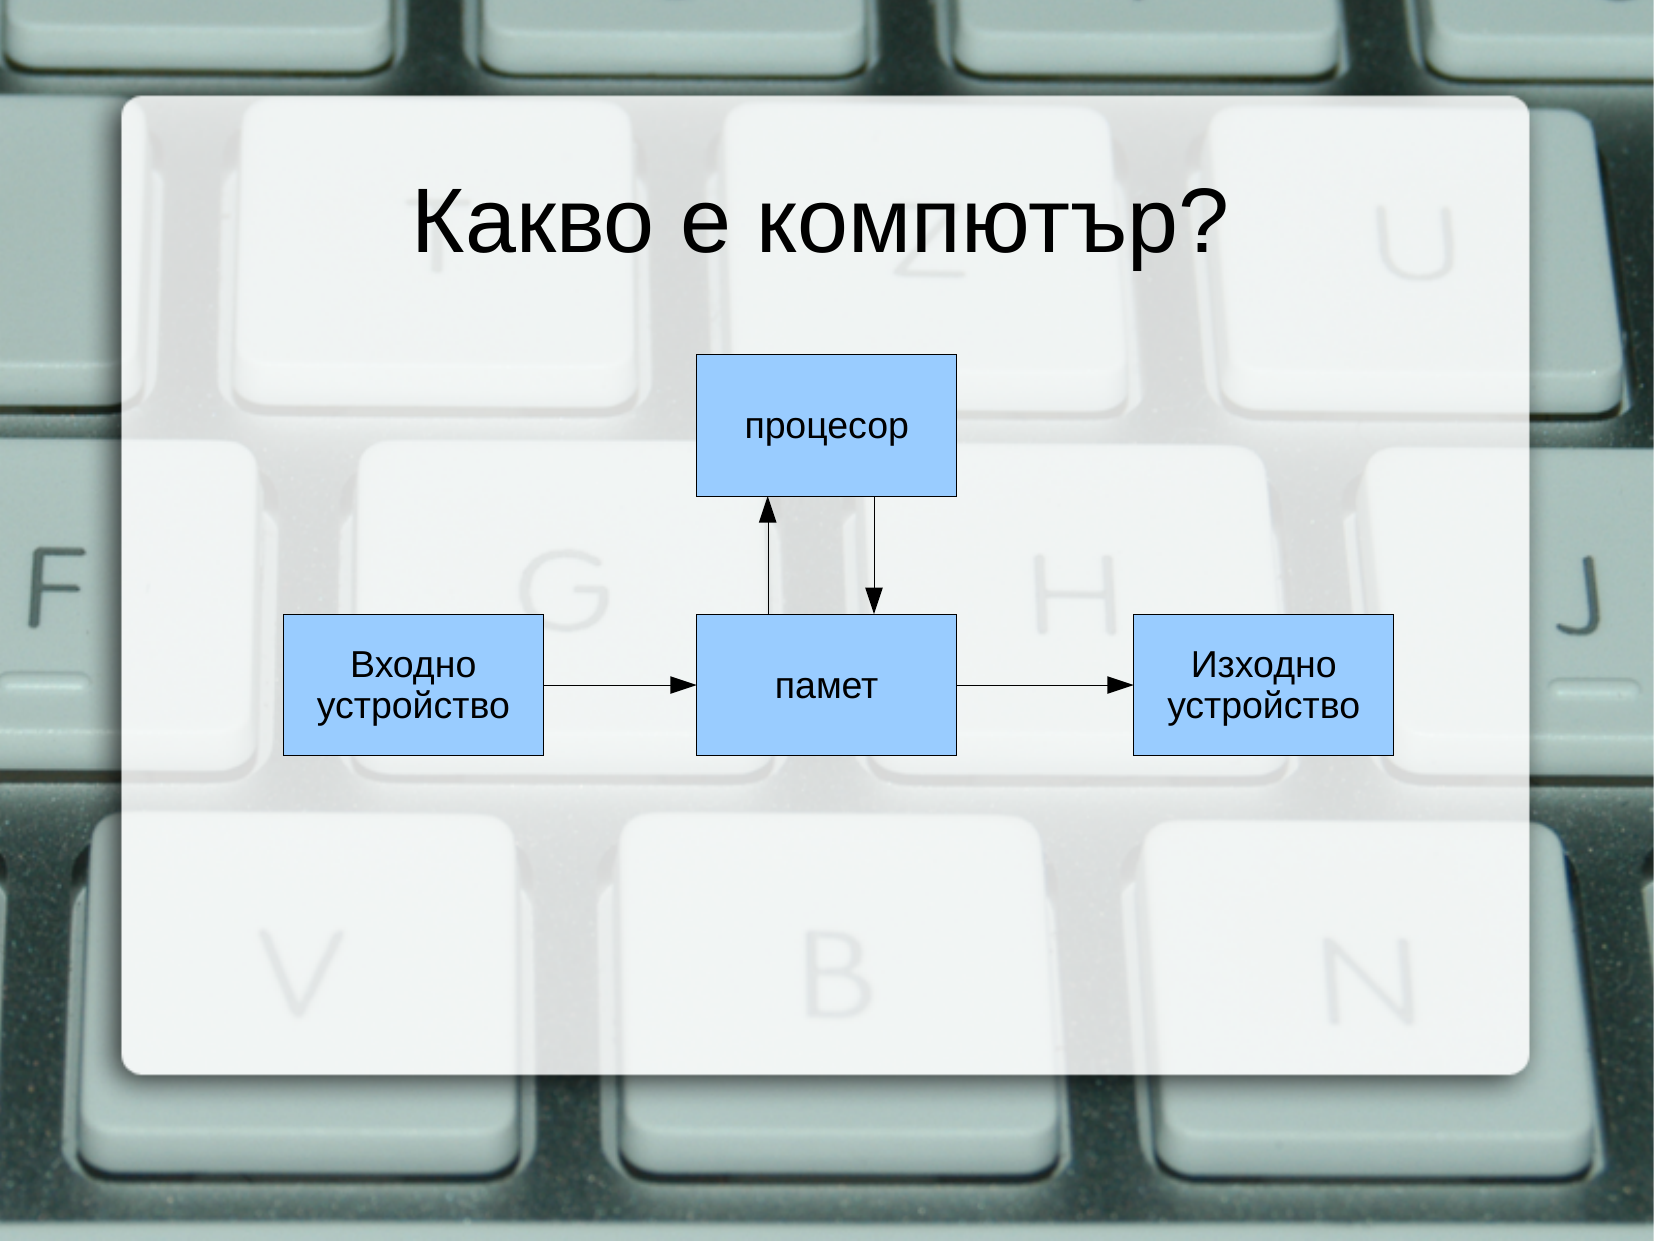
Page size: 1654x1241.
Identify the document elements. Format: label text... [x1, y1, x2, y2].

text_box памет [696, 614, 957, 756]
text_box процесор [696, 354, 957, 497]
text_box Изходно устройство [1133, 614, 1394, 756]
picture [0, 0, 1654, 1241]
text_box Входно устройство [283, 614, 544, 756]
title Какво е компютър? [135, 117, 1506, 325]
